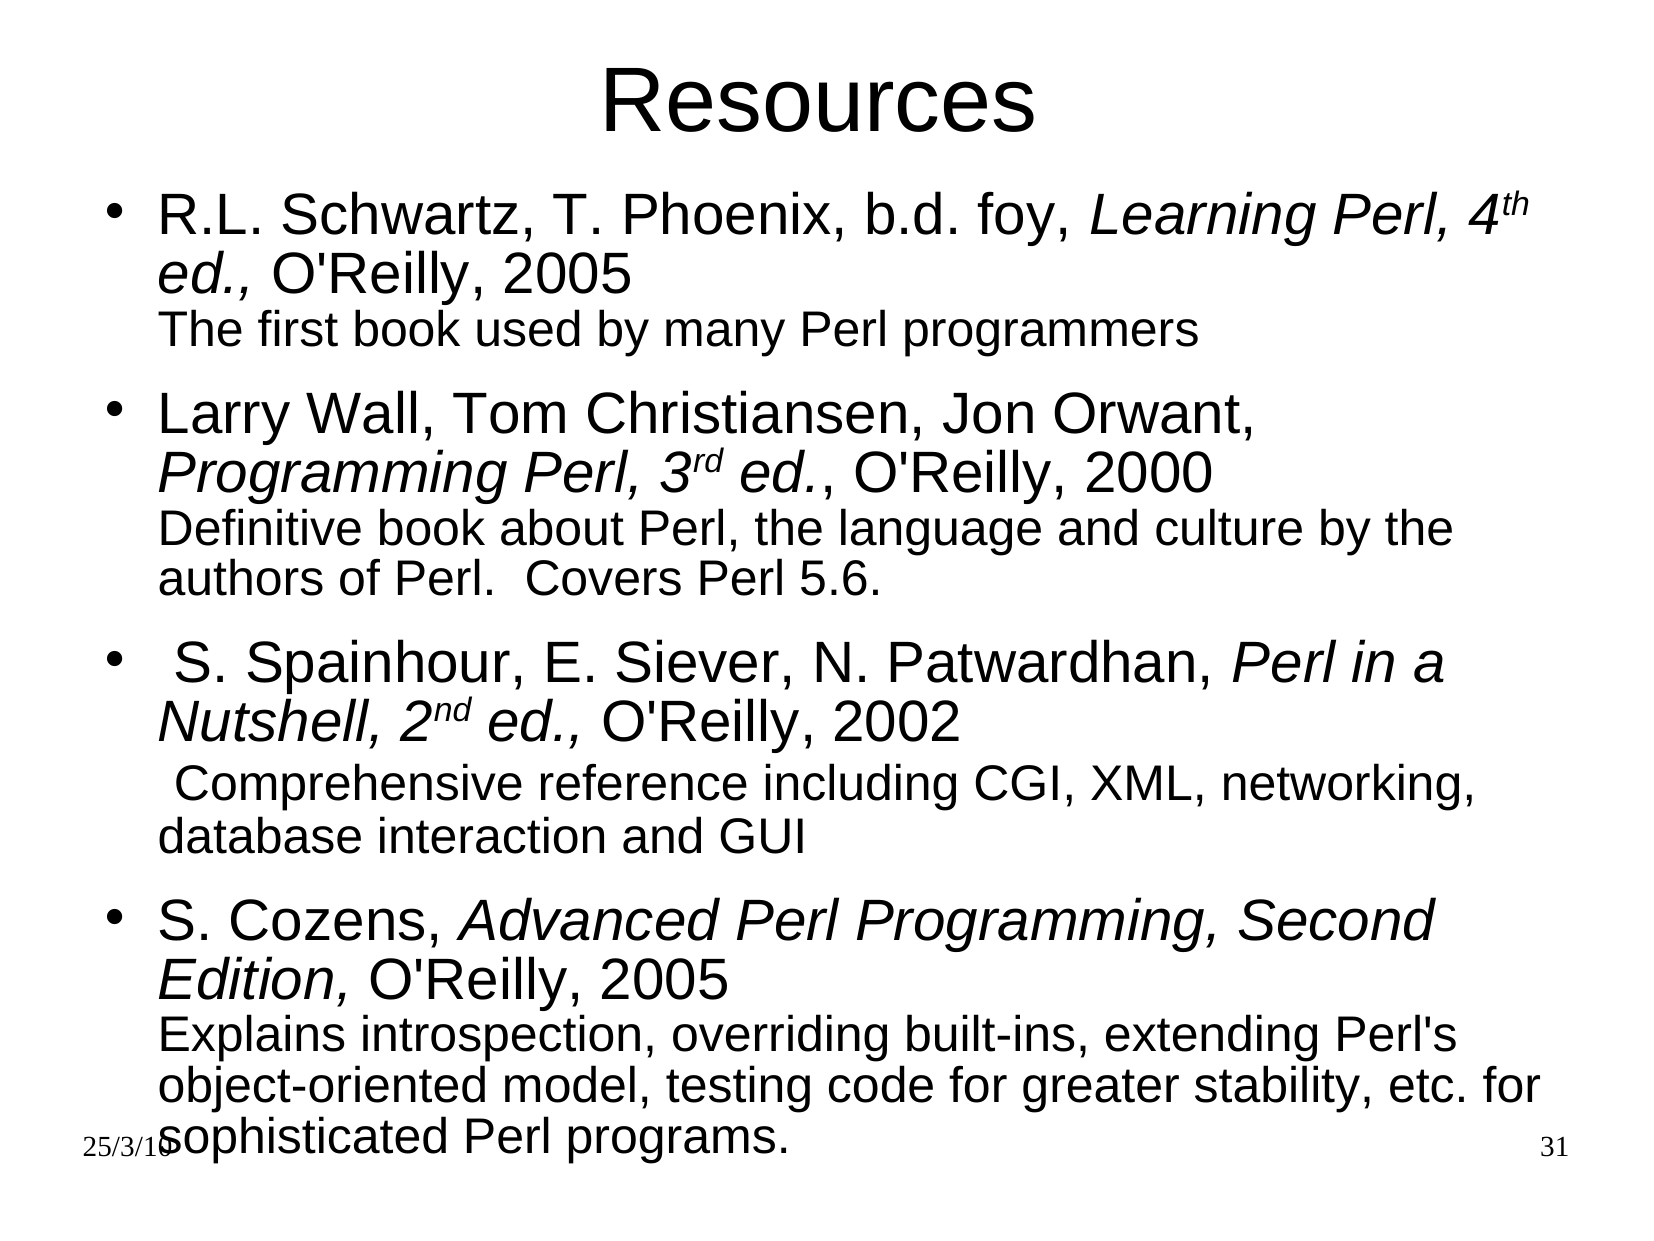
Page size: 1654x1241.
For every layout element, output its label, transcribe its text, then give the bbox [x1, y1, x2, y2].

list R.L. Schwartz, T. Phoenix, b.d. foy, Learning Perl, 4th ed., O'Reilly, 2005 The first book used by many Perl programmers Larry Wall, Tom Christiansen, Jon Orwant, Programming Perl, 3rd ed., O'Reilly, 2000 Definitive book about Perl, the language and culture by the authors of Perl. Covers Perl 5.6. S. Spainhour, E. Siever, N. Patwardhan, Perl in a Nutshell, 2nd ed., O'Reilly, 2002 Comprehensive reference including CGI, XML, networking, database interaction and GUI S. Cozens, Advanced Perl Programming, Second Edition, O'Reilly, 2005 Explains introspection, overriding built-ins, extending Perl's object-oriented model, testing code for greater stability, etc. for sophisticated Perl programs. [87, 187, 1576, 1176]
title Resources [75, 0, 1563, 207]
